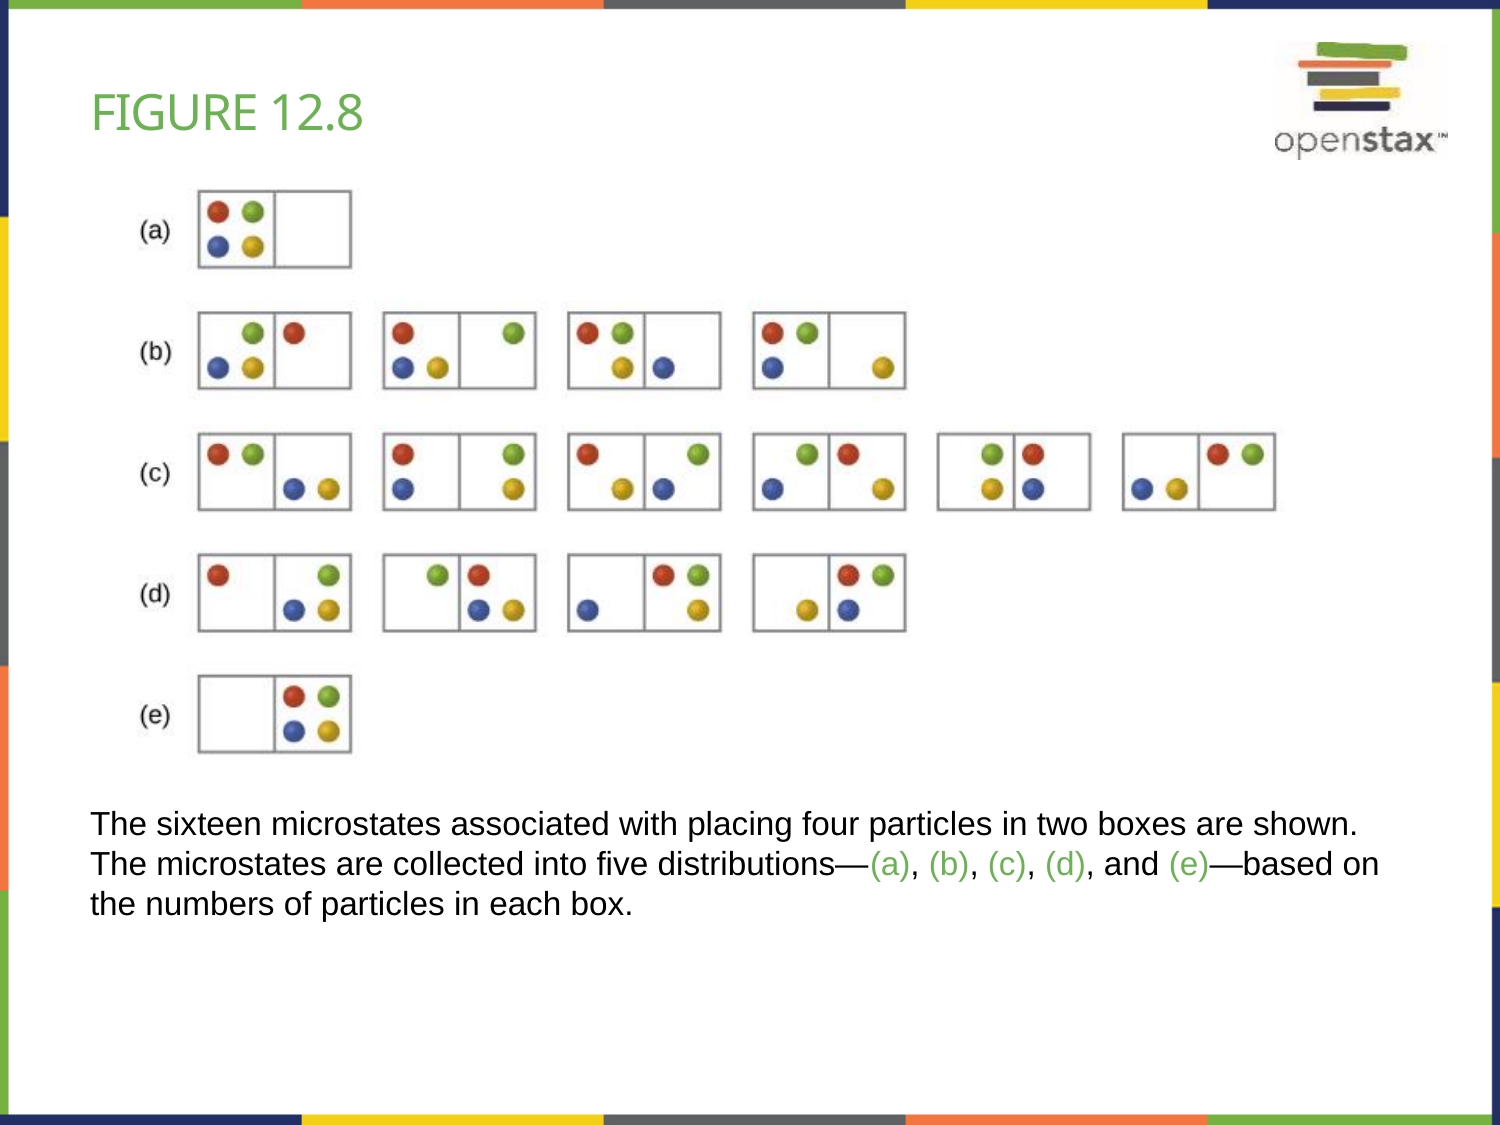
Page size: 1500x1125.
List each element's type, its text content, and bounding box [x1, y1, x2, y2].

title Figure 12.8 [75, 39, 1398, 148]
list The sixteen microstates associated with placing four particles in two boxes are shown. The microstates are collected into five distributions—(a), (b), (c), (d), and (e)—based on the numbers of particles in each box. [75, 794, 1398, 986]
picture [0, 0, 1500, 1125]
